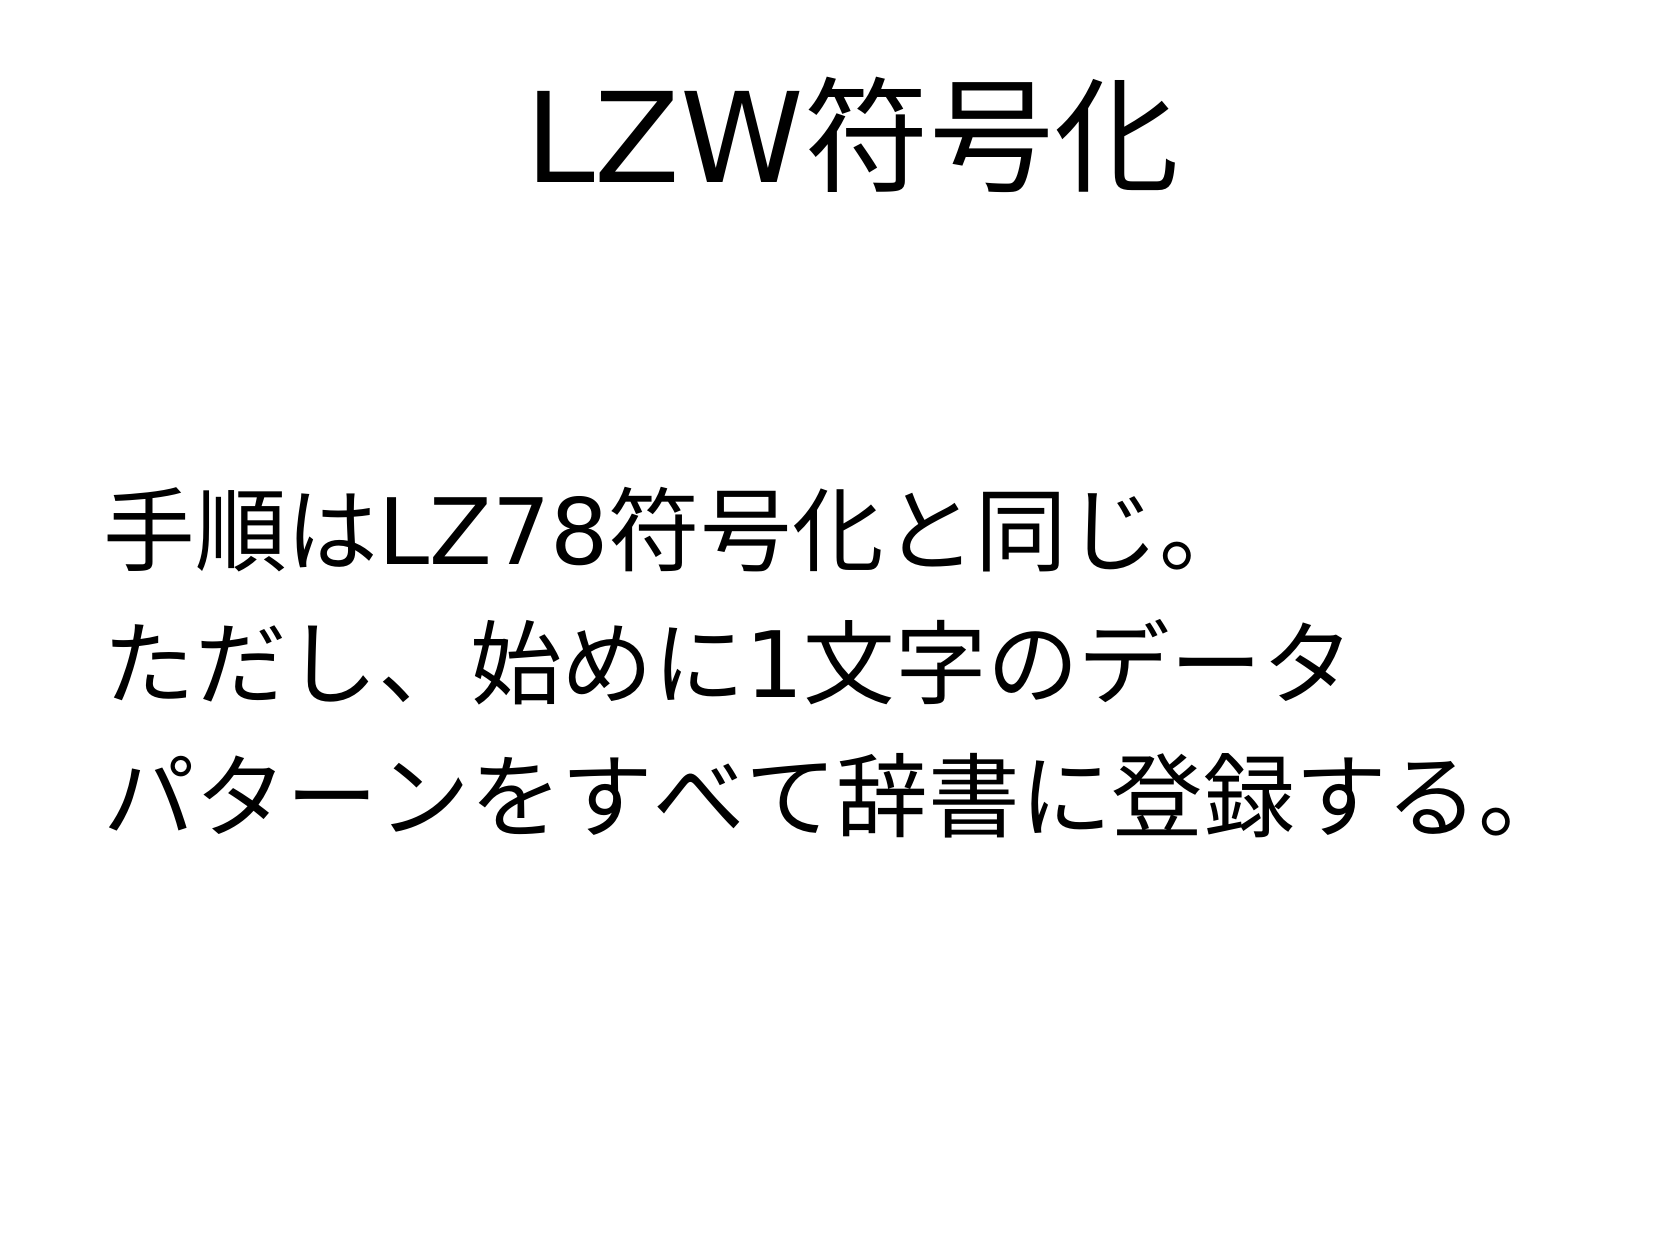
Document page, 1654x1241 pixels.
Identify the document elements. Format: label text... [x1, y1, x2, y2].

text_box LZW符号化 [88, 29, 1595, 191]
text_box 手順はLZ78符号化と同じ。 ただし、始めに1文字のデータ パターンをすべて辞書に登録する。 [88, 236, 1595, 741]
